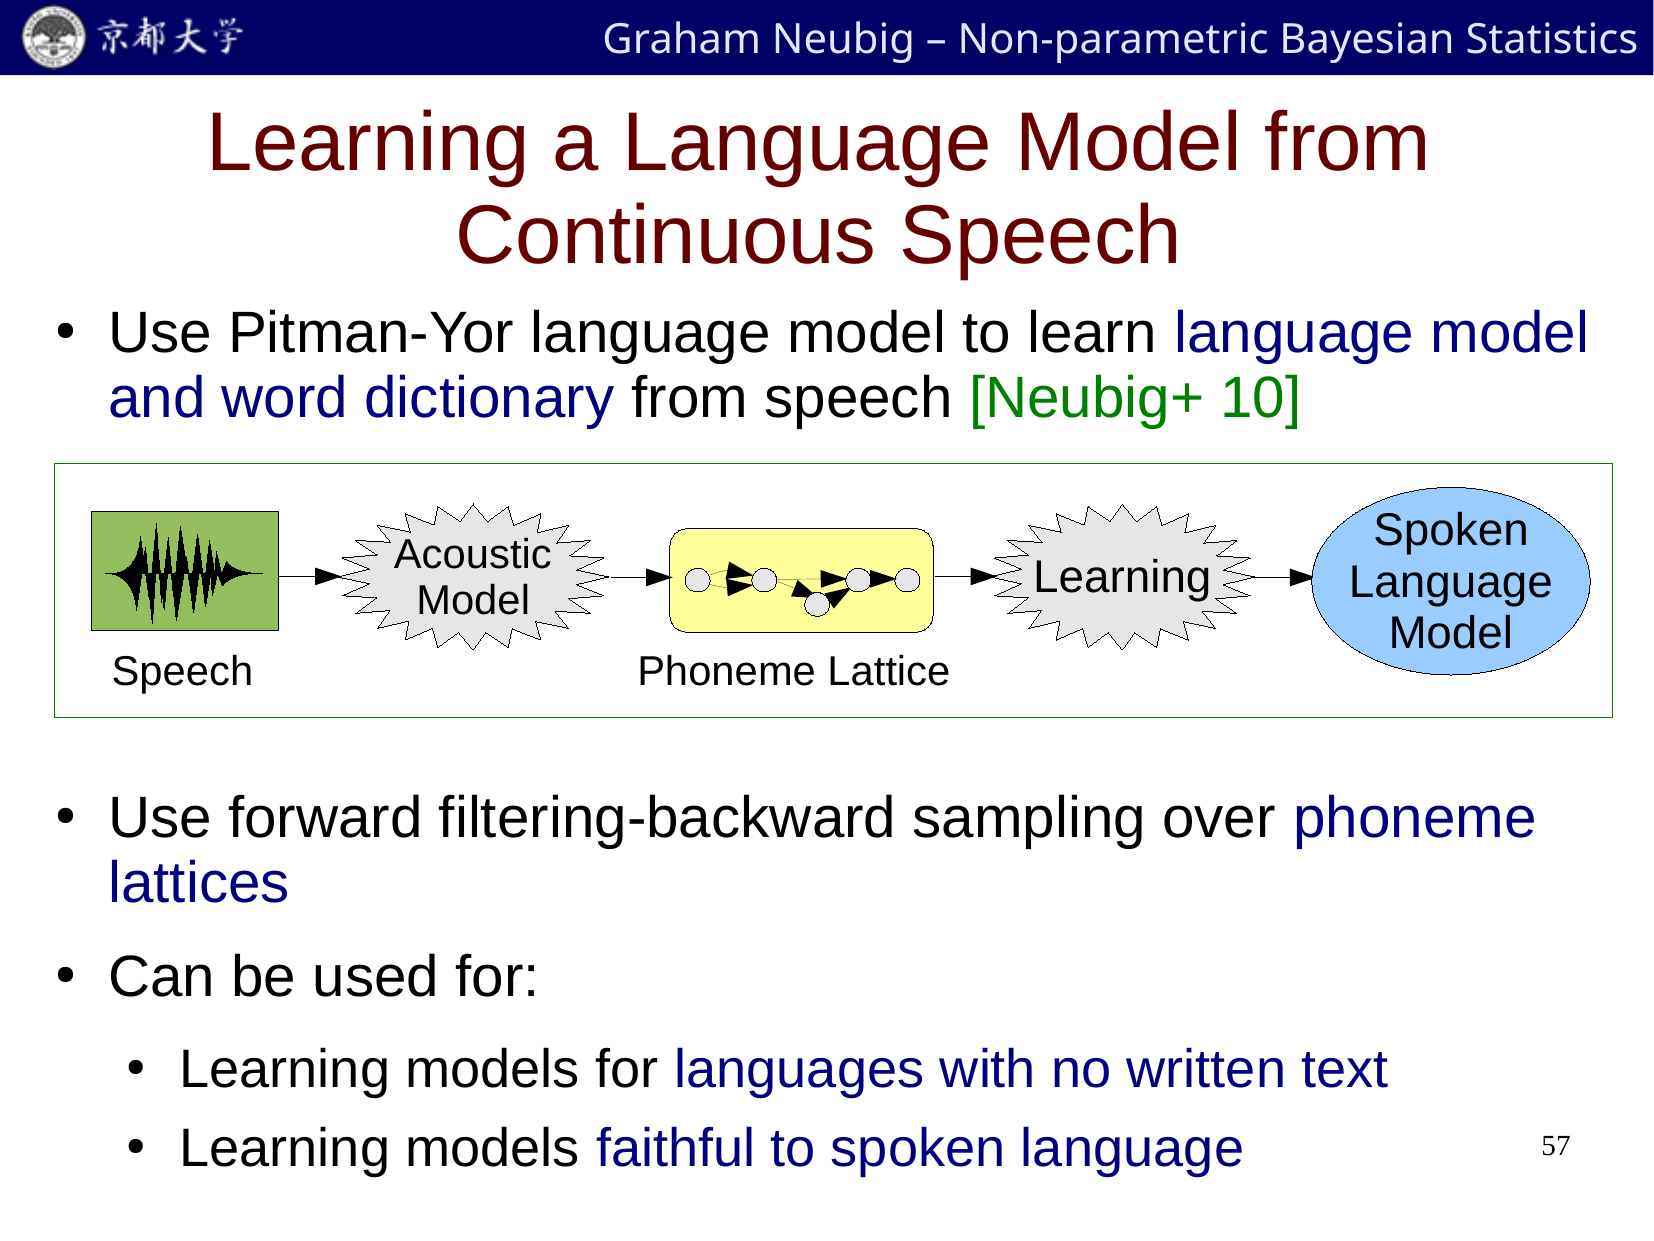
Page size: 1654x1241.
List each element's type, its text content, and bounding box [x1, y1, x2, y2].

title Learning a Language Model from Continuous Speech [75, 92, 1564, 285]
text_box [804, 592, 830, 617]
text_box [751, 568, 777, 592]
text_box Speech [96, 640, 269, 702]
picture [0, 0, 247, 70]
text_box Acoustic Model [340, 503, 609, 650]
text_box Phoneme Lattice [622, 640, 966, 702]
text_box Spoken Language Model [1311, 487, 1591, 676]
text_box [845, 568, 870, 592]
list Use Pitman-Yor language model to learn language model and word dictionary from speech [Neubig+ 10] Use forward filtering-backward sampling over phoneme lattices Can be used for: Learning models for languages with no written text Learning models faithful to spoken language [37, 300, 1617, 1178]
text_box [894, 568, 920, 592]
text_box [685, 568, 711, 592]
text_box Learning [994, 504, 1255, 650]
text_box [91, 511, 279, 631]
